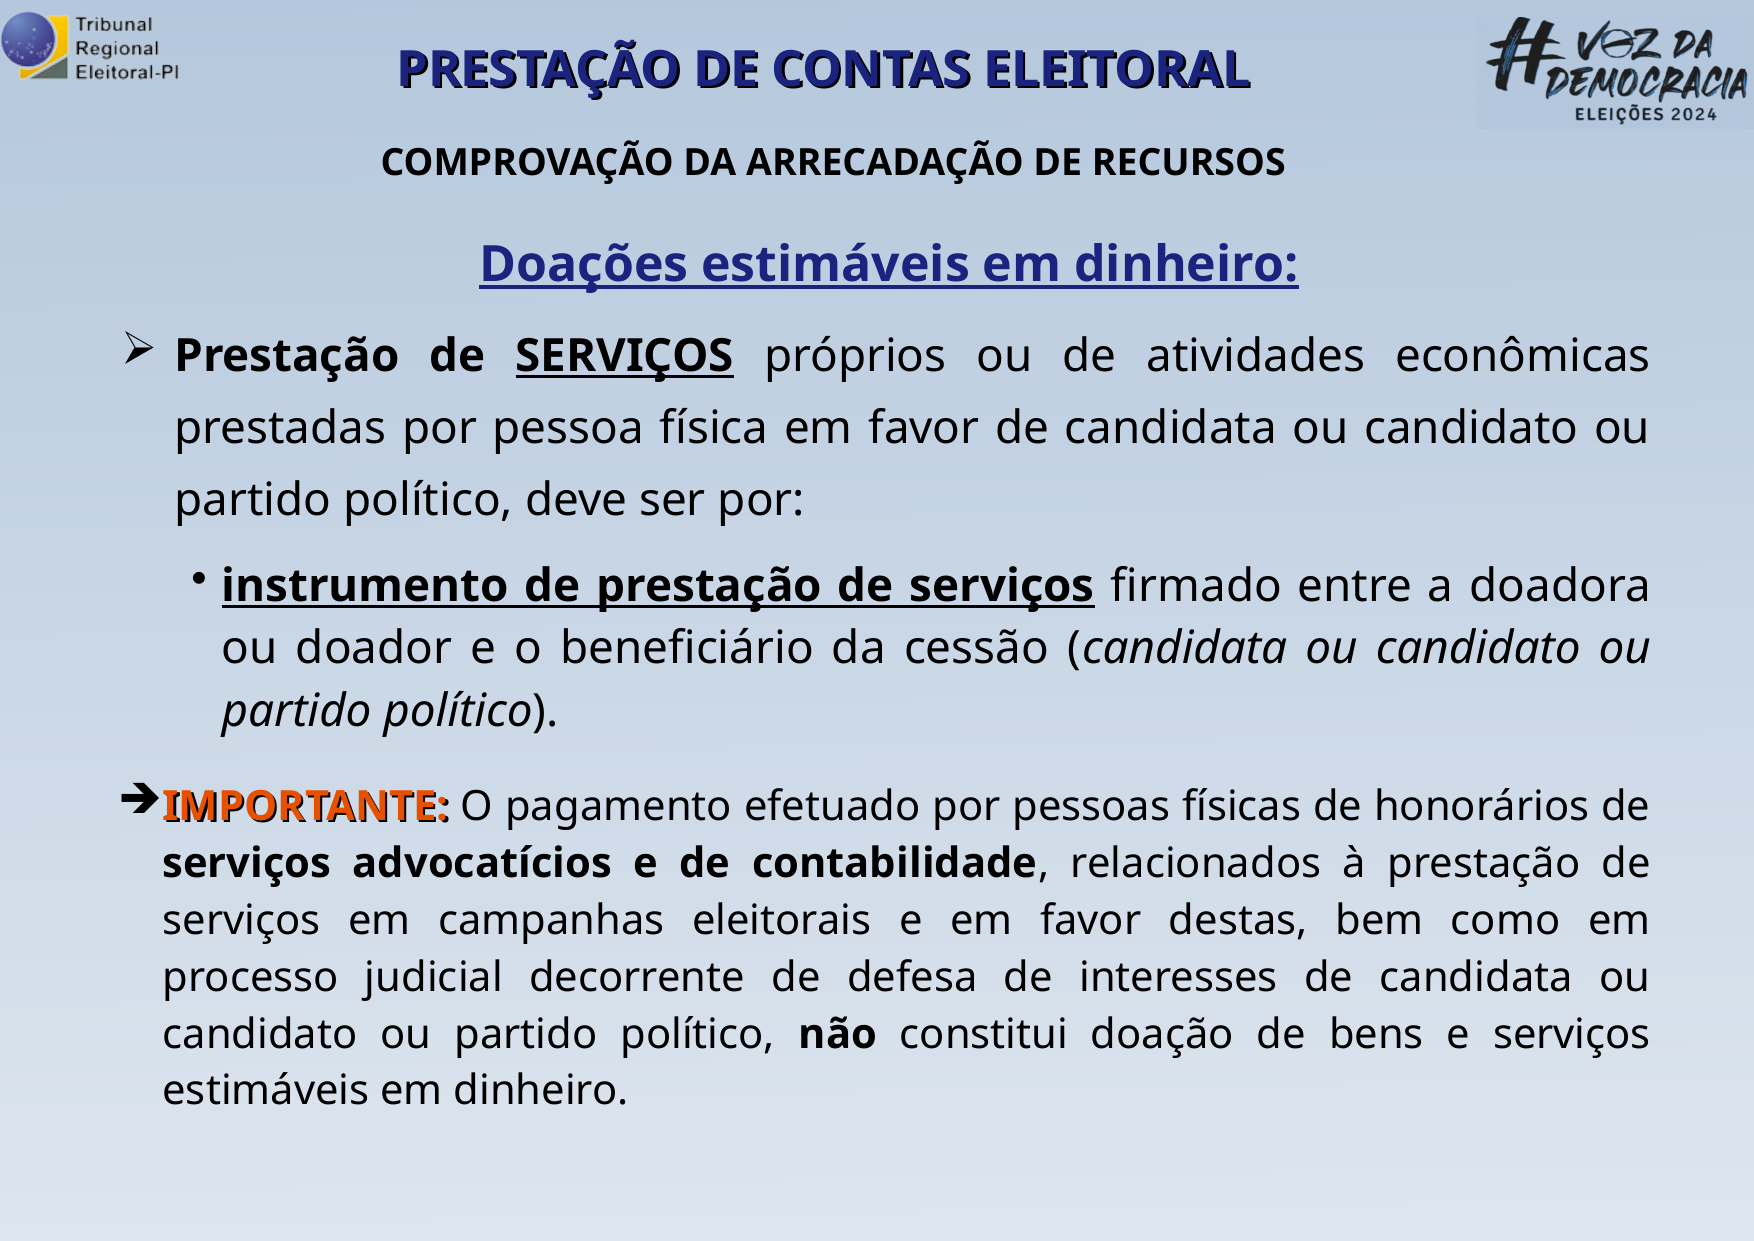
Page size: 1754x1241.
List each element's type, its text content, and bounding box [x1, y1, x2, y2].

title PRESTAÇÃO DE CONTAS ELEITORAL [34, 32, 1613, 142]
list Doações estimáveis em dinheiro: Prestação de SERVIÇOS próprios ou de atividades econômicas prestadas por pessoa física em favor de candidata ou candidato ou partido político, deve ser por: instrumento de prestação de serviços firmado entre a doadora ou doador e o beneficiário da cessão (candidata ou candidato ou partido político). IMPORTANTE: O pagamento efetuado por pessoas físicas de honorários de serviços advocatícios e de contabilidade, relacionados à prestação de serviços em campanhas eleitorais e em favor destas, bem como em processo judicial decorrente de defesa de interesses de candidata ou candidato ou partido político, não constitui doação de bens e serviços estimáveis em dinheiro. [103, 227, 1658, 1094]
list COMPROVAÇÃO DA ARRECADAÇÃO DE RECURSOS [44, 127, 1623, 196]
picture [0, 11, 195, 87]
